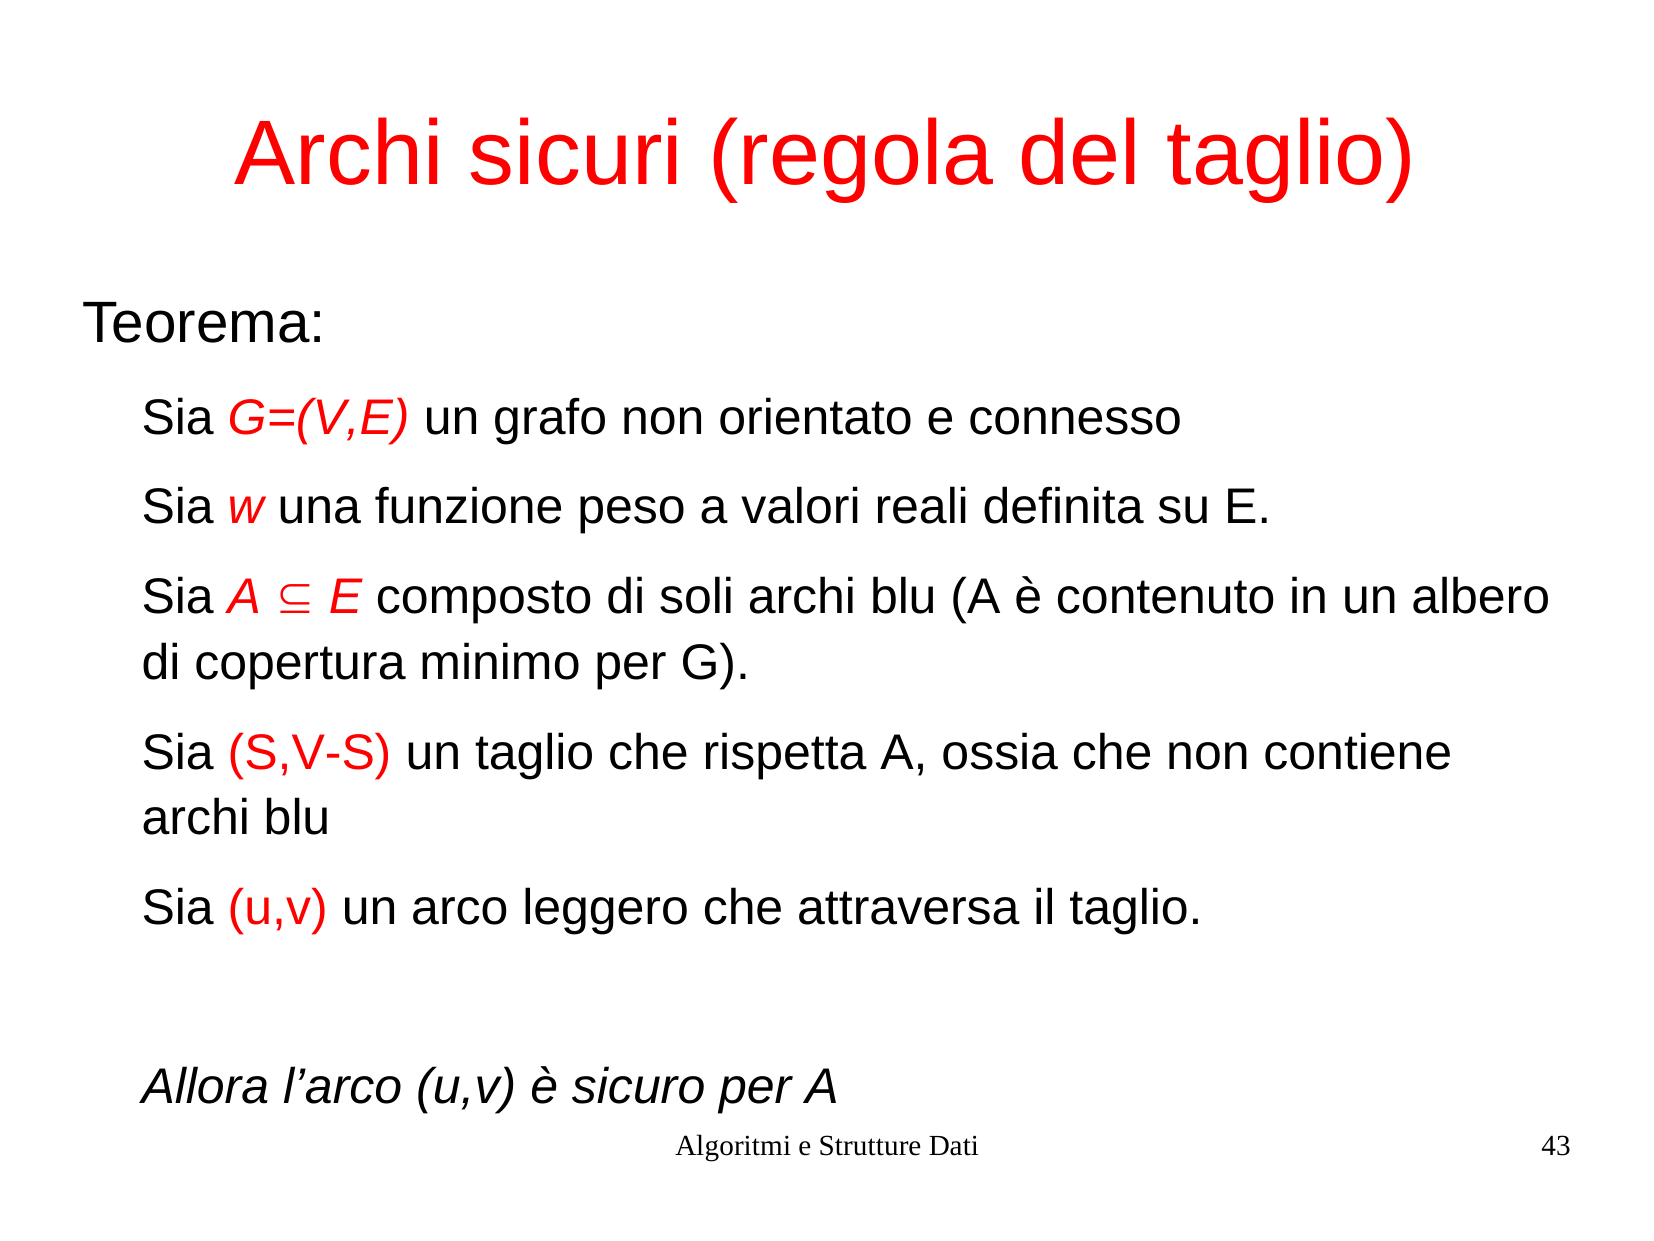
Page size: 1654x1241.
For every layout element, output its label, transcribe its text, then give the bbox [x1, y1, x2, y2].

list Teorema: Sia G=(V,E) un grafo non orientato e connesso Sia w una funzione peso a valori reali definita su E. Sia A  E composto di soli archi blu (A è contenuto in un albero di copertura minimo per G). Sia (S,V-S) un taglio che rispetta A, ossia che non contiene archi blu Sia (u,v) un arco leggero che attraversa il taglio. Allora l’arco (u,v) è sicuro per A [82, 290, 1571, 1126]
title Archi sicuri (regola del taglio) [82, 49, 1571, 257]
